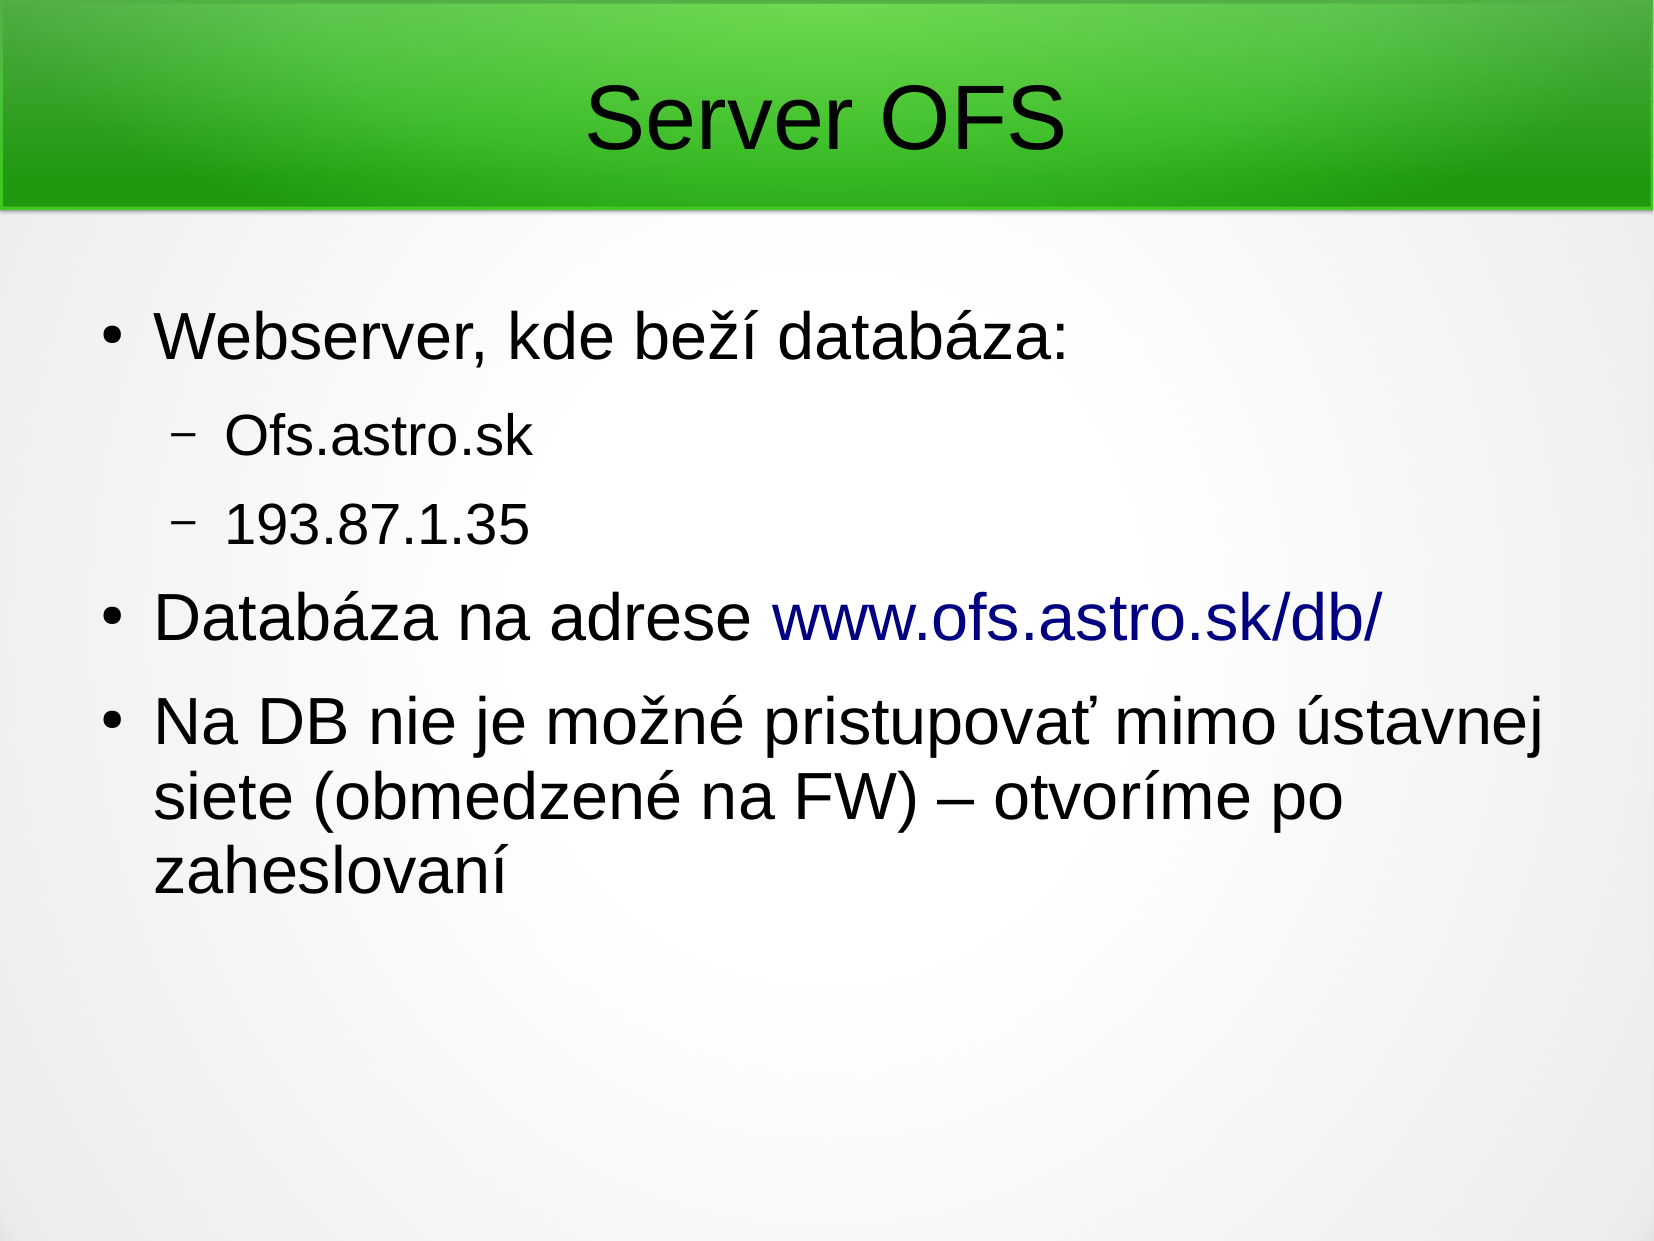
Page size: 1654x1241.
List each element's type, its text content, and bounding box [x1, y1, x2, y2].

title Server OFS [82, 47, 1571, 189]
list Webserver, kde beží databáza: Ofs.astro.sk 193.87.1.35 Databáza na adrese www.ofs.astro.sk/db/ Na DB nie je možné pristupovať mimo ústavnej siete (obmedzené na FW) – otvoríme po zaheslovaní [82, 299, 1571, 1019]
